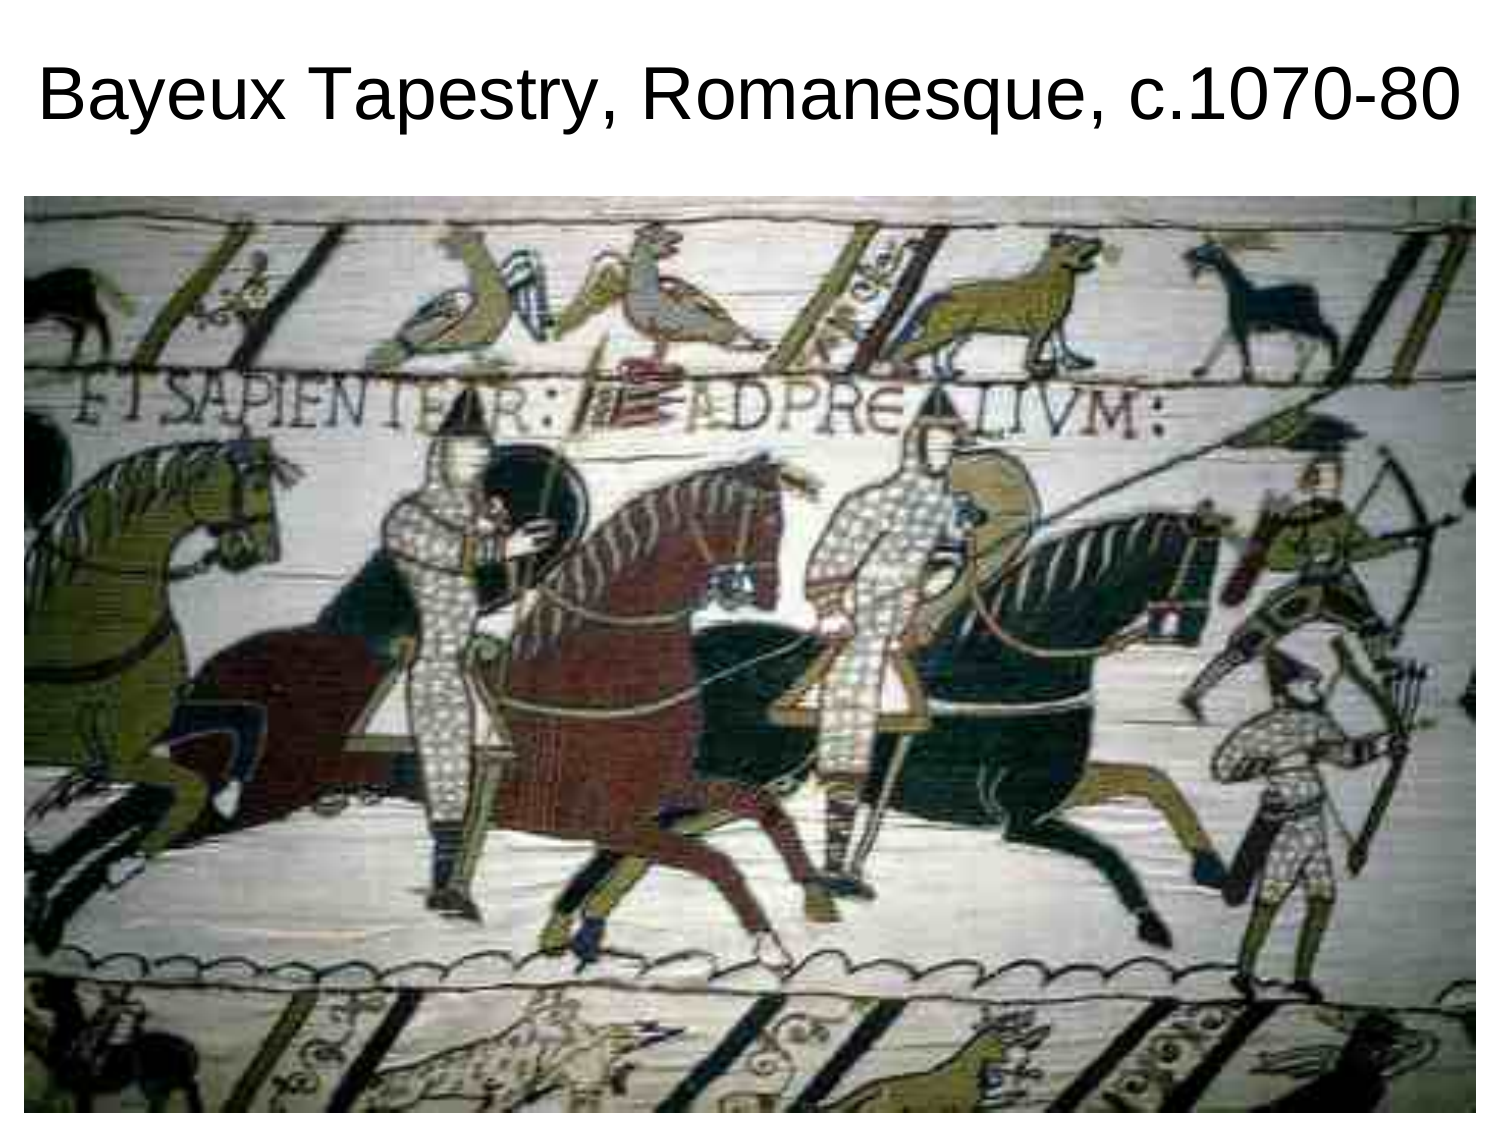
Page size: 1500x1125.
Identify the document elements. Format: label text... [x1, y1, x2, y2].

title Bayeux Tapestry, Romanesque, c.1070-80 [0, 0, 1500, 188]
picture [24, 196, 1476, 1113]
